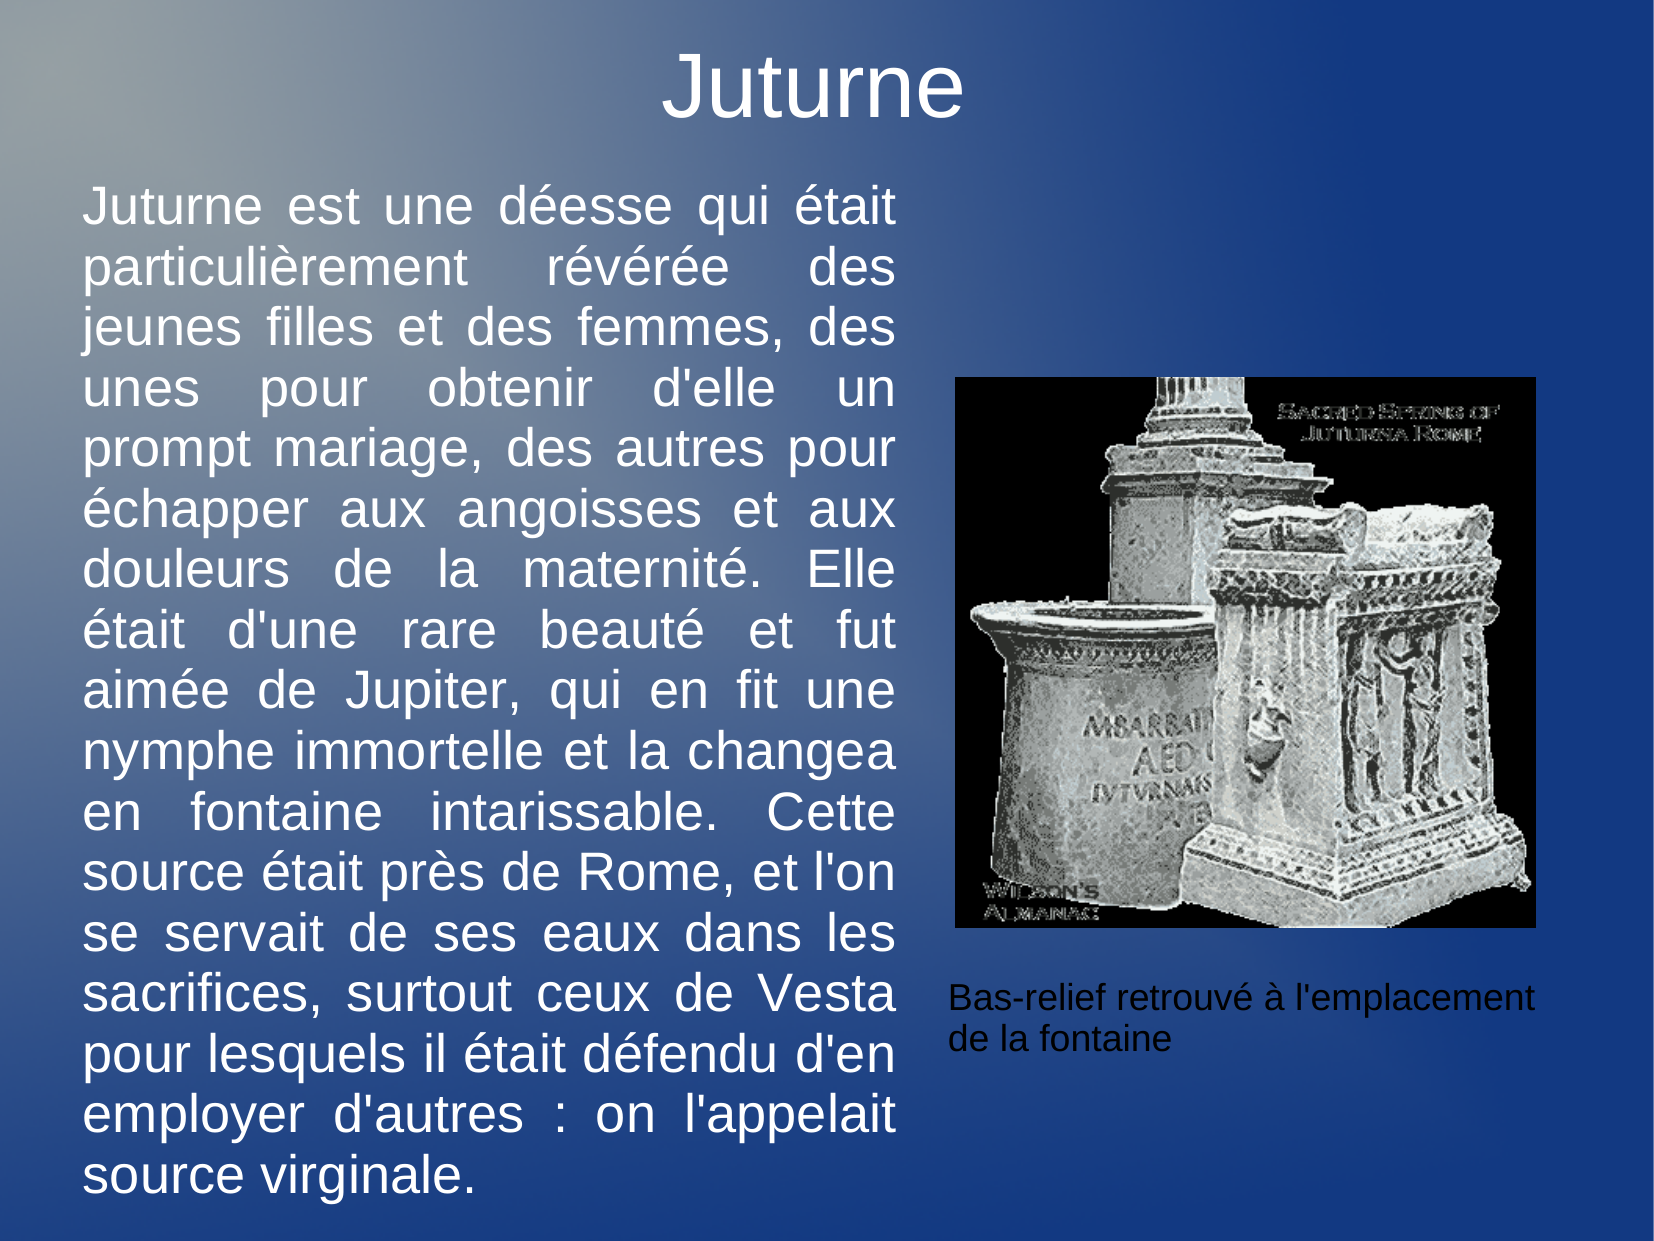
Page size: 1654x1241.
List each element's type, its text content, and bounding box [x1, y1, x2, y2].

title Juturne [82, 0, 1571, 189]
text_box Bas-relief retrouvé à l'emplacement de la fontaine [933, 968, 1595, 1068]
list Juturne est une déesse qui était particulièrement révérée des jeunes filles et des femmes, des unes pour obtenir d'elle un prompt mariage, des autres pour échapper aux angoisses et aux douleurs de la maternité. Elle était d'une rare beauté et fut aimée de Jupiter, qui en fit une nymphe immortelle et la changea en fontaine intarissable. Cette source était près de Rome, et l'on se servait de ses eaux dans les sacrifices, surtout ceux de Vesta pour lesquels il était défendu d'en employer d'autres : on l'appelait source virginale. [11, 175, 898, 1205]
picture [0, 0, 1654, 1241]
